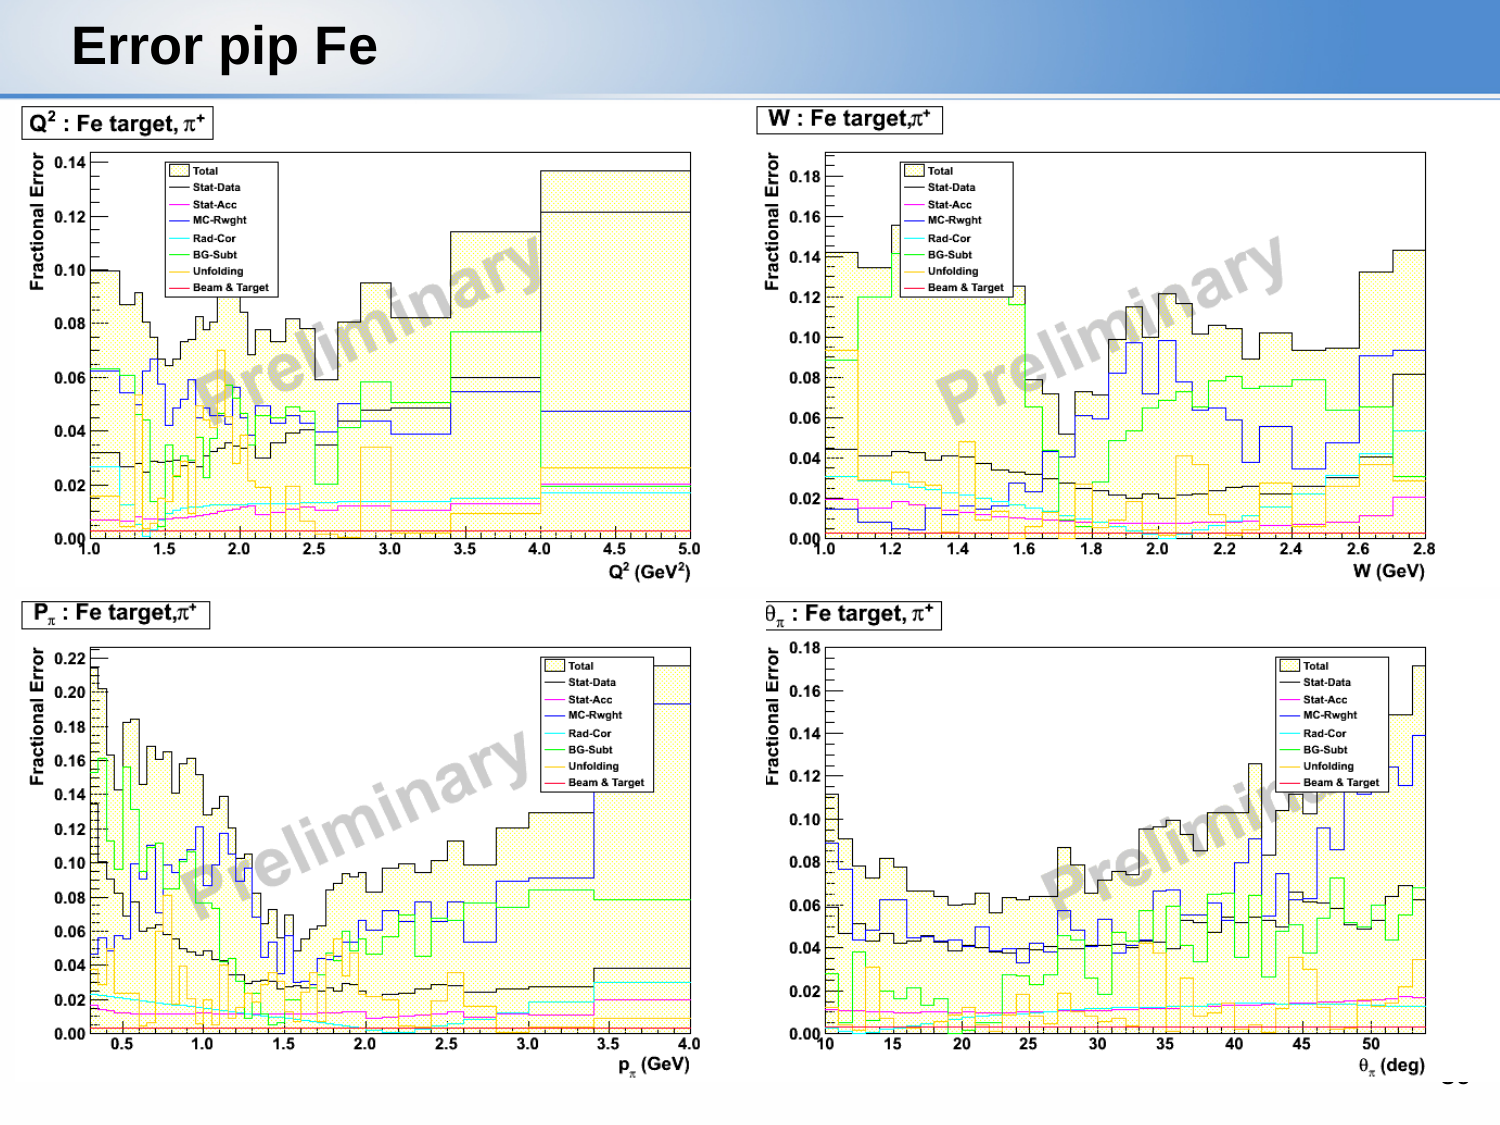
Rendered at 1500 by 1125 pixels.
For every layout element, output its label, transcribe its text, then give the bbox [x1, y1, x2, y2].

title Error pip Fe [37, 0, 1436, 96]
picture [0, 0, 1500, 1125]
